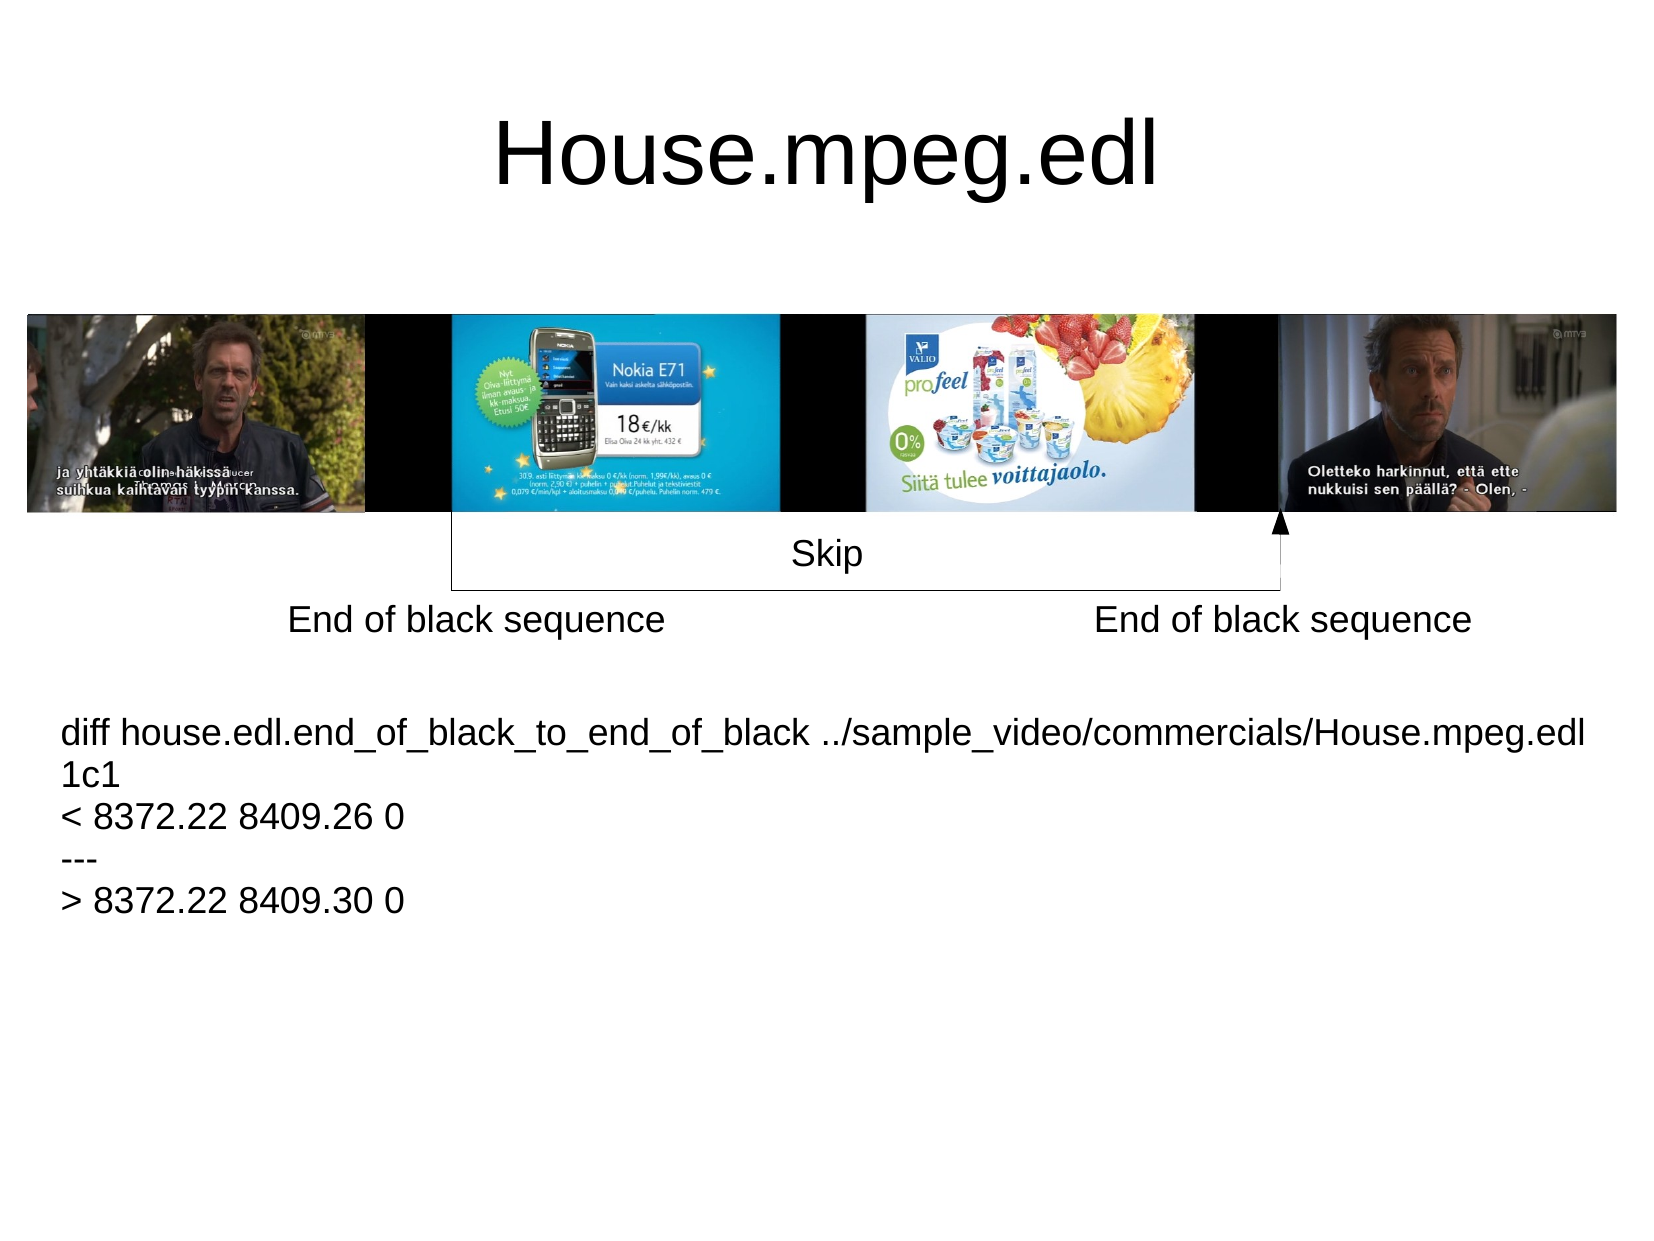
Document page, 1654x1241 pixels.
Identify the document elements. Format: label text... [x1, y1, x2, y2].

picture [702, 489, 719, 494]
picture [27, 313, 1622, 519]
title House.mpeg.edl [82, 56, 1571, 250]
text_box End of black sequence [1079, 590, 1488, 648]
picture [475, 327, 718, 503]
text_box End of black sequence [272, 590, 681, 648]
picture [485, 465, 494, 474]
text_box Skip [776, 525, 879, 583]
picture [650, 472, 680, 479]
text_box diff house.edl.end_of_black_to_end_of_black ../sample_video/commercials/House.mpeg.edl 1c1 < 8372.22 8409.26 0 --- > 8372.22 8409.30 0 [45, 704, 1612, 971]
